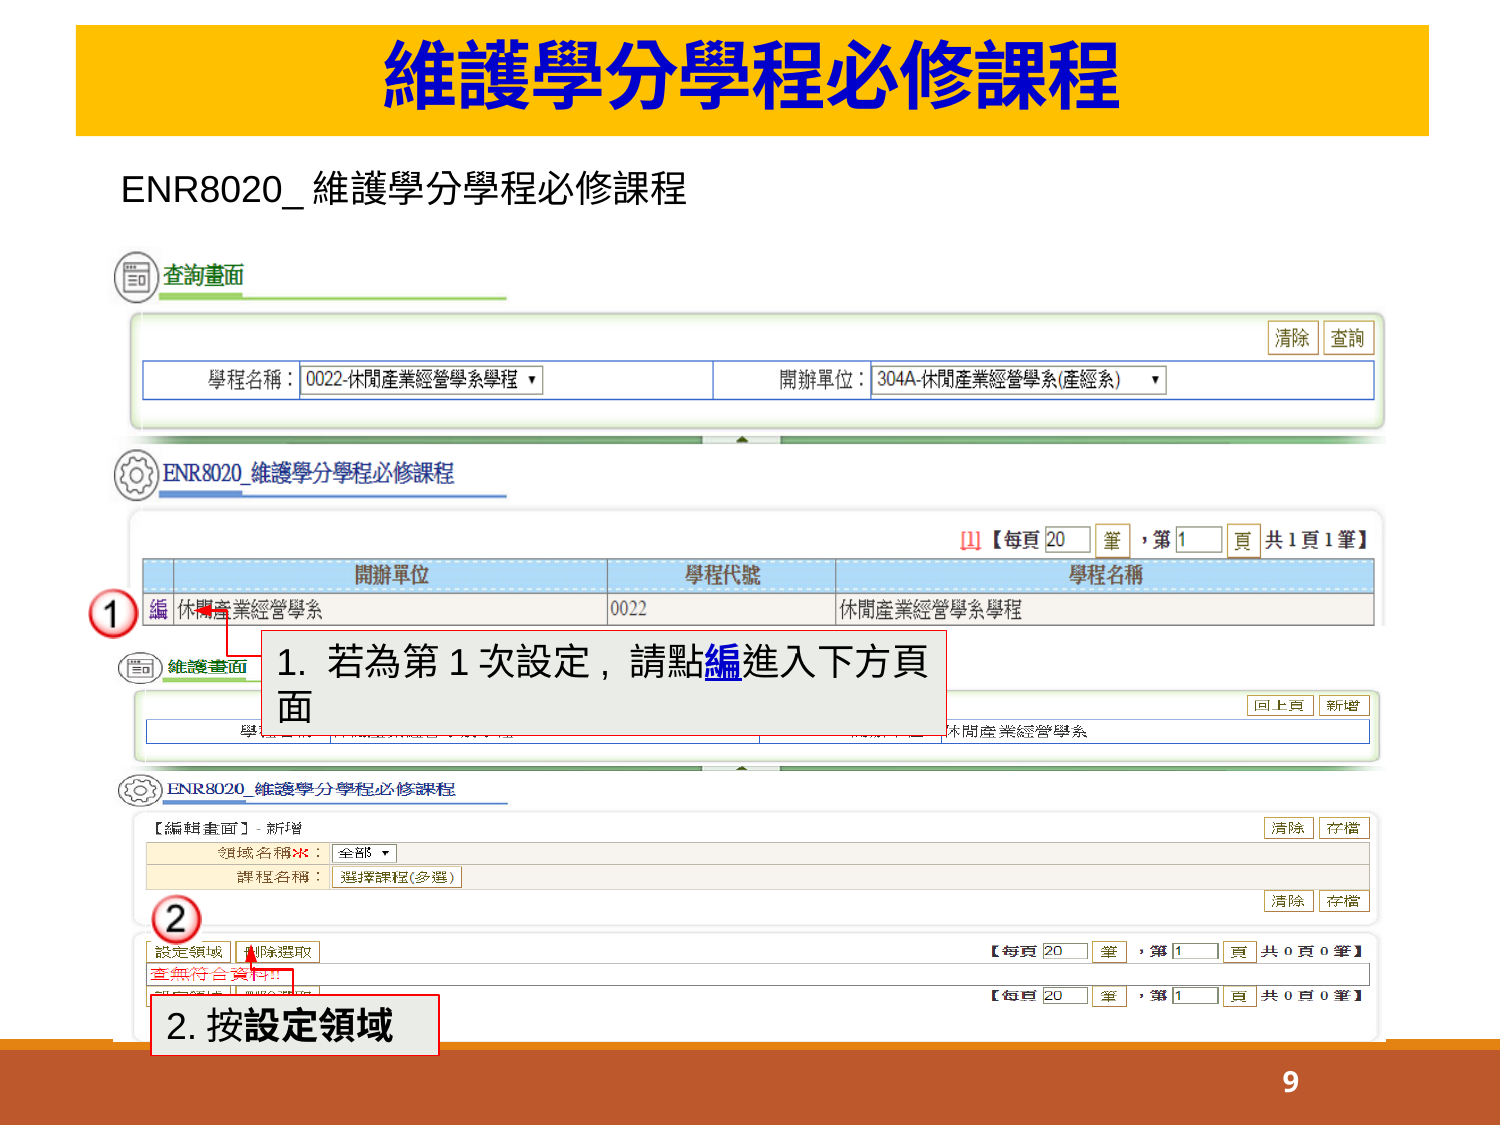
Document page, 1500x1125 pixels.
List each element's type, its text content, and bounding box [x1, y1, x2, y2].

picture [228, 650, 261, 655]
text_box 2.按設定領域 [151, 994, 440, 1056]
picture [113, 650, 1386, 1042]
text_box 維護學分學程必修課程 [75, 25, 1429, 137]
text_box ENR8020_維護學分學程必修課程 [105, 157, 700, 218]
text_box 8 [1267, 1053, 1429, 1114]
picture [88, 245, 1386, 639]
text_box 1. 若為第1次設定, 請點編進入下方頁面 [261, 630, 947, 691]
